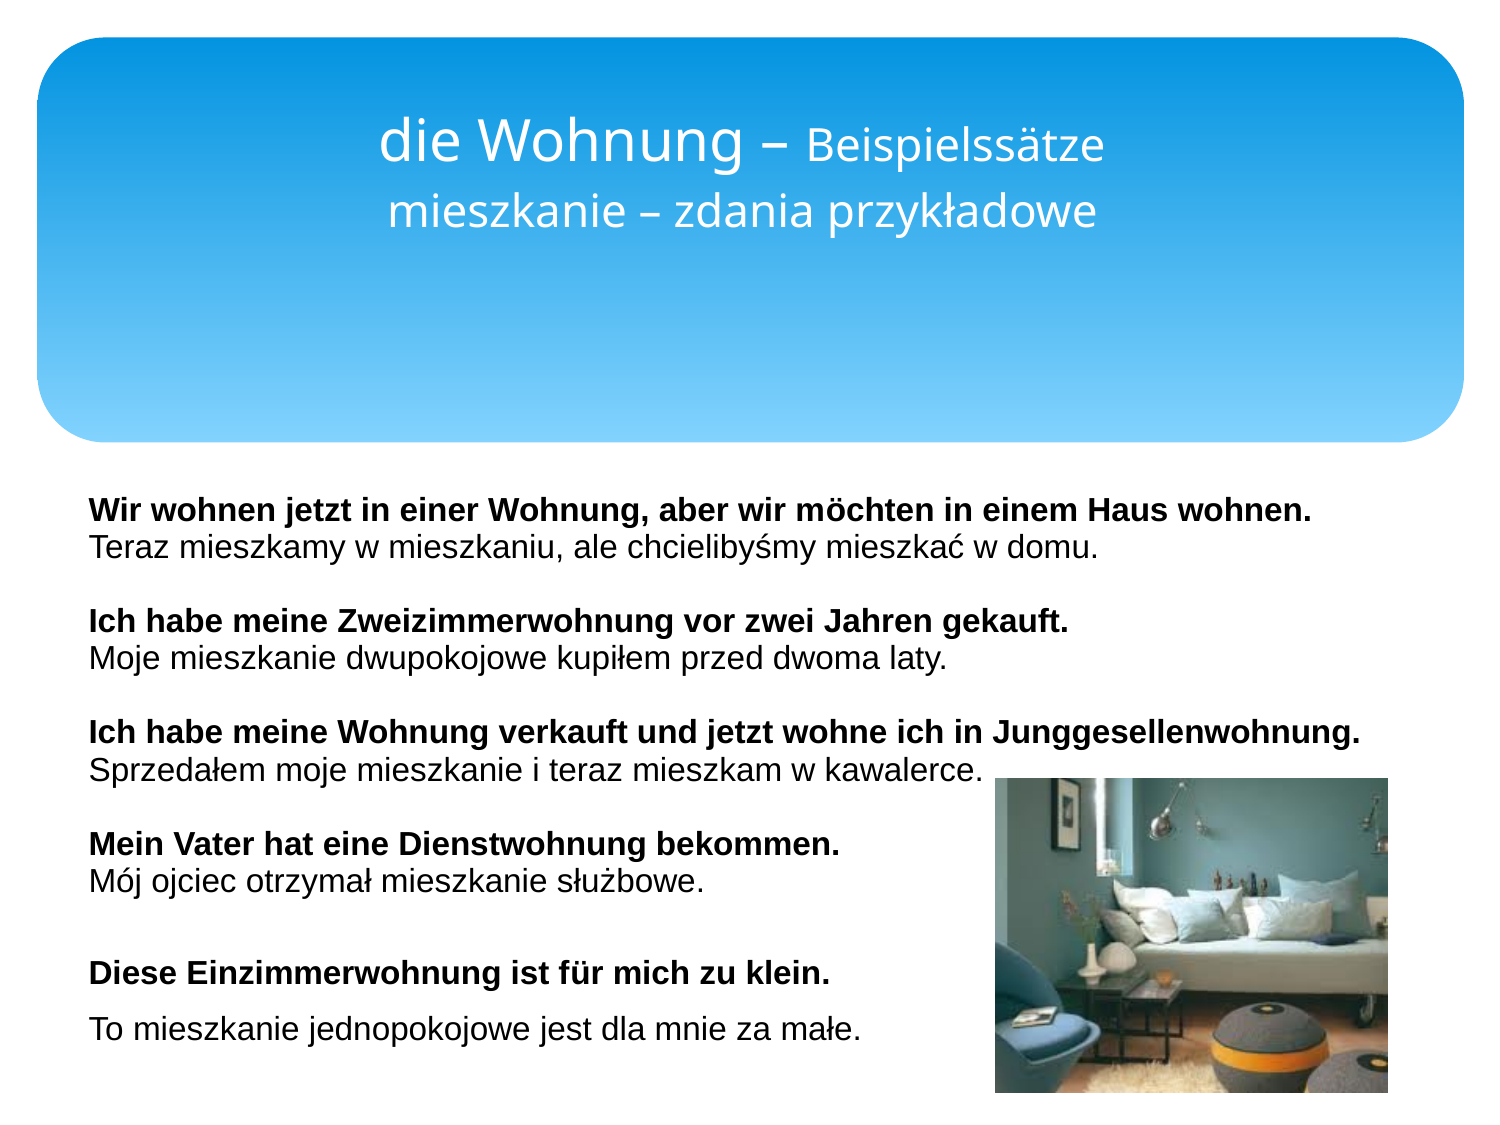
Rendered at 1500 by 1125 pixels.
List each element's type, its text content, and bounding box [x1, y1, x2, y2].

subtitle Wir wohnen jetzt in einer Wohnung, aber wir möchten in einem Haus wohnen. Teraz mieszkamy w mieszkaniu, ale chcielibyśmy mieszkać w domu. Ich habe meine Zweizimmerwohnung vor zwei Jahren gekauft. Moje mieszkanie dwupokojowe kupiłem przed dwoma laty. Ich habe meine Wohnung verkauft und jetzt wohne ich in Junggesellenwohnung. Sprzedałem moje mieszkanie i teraz mieszkam w kawalerce. Mein Vater hat eine Dienstwohnung bekommen. Mój ojciec otrzymał mieszkanie służbowe. Diese Einzimmerwohnung ist für mich zu klein. To mieszkanie jednopokojowe jest dla mnie za małe. [88, 486, 1393, 1090]
title die Wohnung – Beispielssätze mieszkanie – zdania przykładowe [67, 75, 1418, 266]
picture [995, 778, 1388, 1093]
